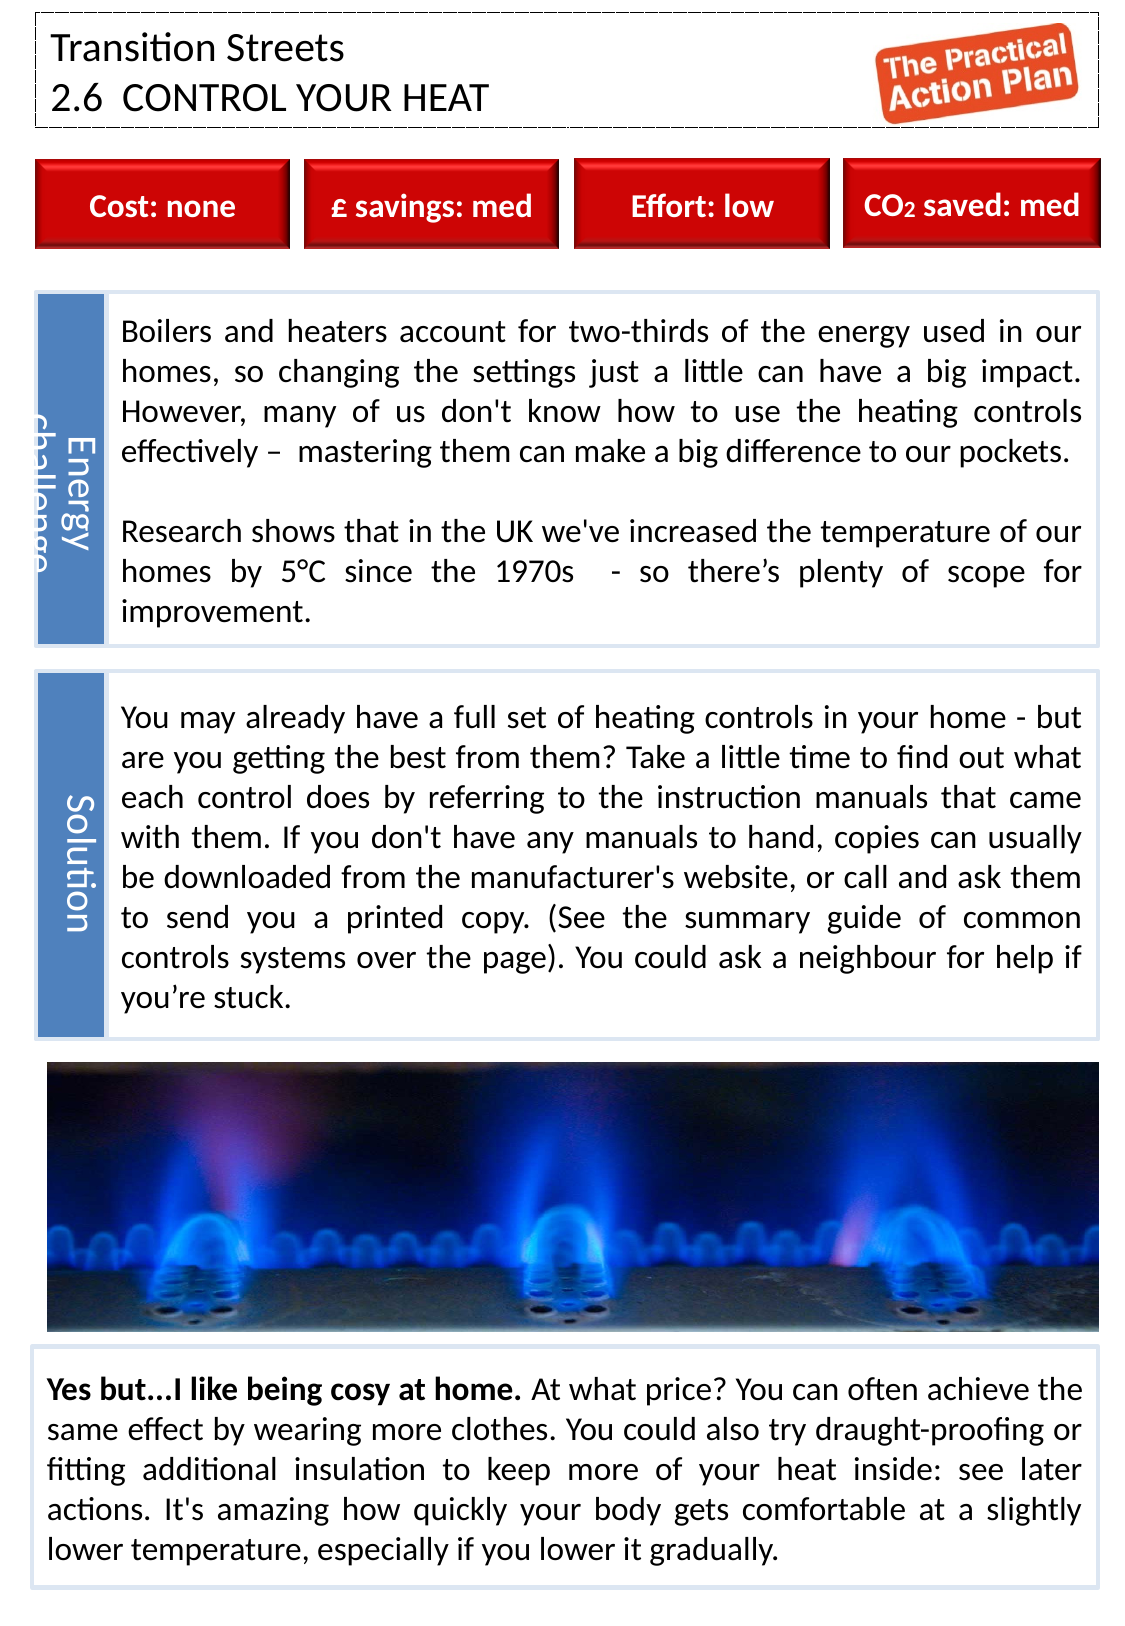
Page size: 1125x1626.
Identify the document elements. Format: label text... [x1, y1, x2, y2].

text_box £ savings: med [304, 160, 560, 249]
text_box Boilers and heaters account for two-thirds of the energy used in our homes, so changing the settings just a little can have a big impact. However, many of us don't know how to use the heating controls effectively – mastering them can make a big difference to our pockets. Research shows that in the UK we've increased the temperature of our homes by 5°C since the 1970s - so there’s plenty of scope for improvement. [107, 291, 1099, 647]
text_box [35, 978, 107, 1040]
picture [572, 156, 832, 251]
picture [33, 157, 292, 251]
text_box Energy challenge [35, 337, 108, 650]
text_box Effort: low [575, 159, 830, 249]
text_box You may already have a full set of heating controls in your home - but are you getting the best from them? Take a little time to find out what each control does by referring to the instruction manuals that came with them. If you don't have any manuals to hand, copies can usually be downloaded from the manufacturer's website, or call and ask them to send you a printed copy. (See the summary guide of common controls systems over the page). You could ask a neighbour for help if you’re stuck. [107, 671, 1099, 1040]
text_box [35, 291, 107, 337]
text_box Solution [34, 752, 107, 978]
text_box [35, 671, 107, 752]
text_box Cost: none [35, 160, 291, 249]
text_box CO2 saved: med [845, 159, 1100, 248]
text_box Yes but...I like being cosy at home. At what price? You can often achieve the same effect by wearing more clothes. You could also try draught-proofing or fitting additional insulation to keep more of your heat inside: see later actions. It's amazing how quickly your body gets comfortable at a slightly lower temperature, especially if you lower it gradually. [32, 1346, 1099, 1588]
picture [302, 157, 561, 251]
text_box Transition Streets 2.6 CONTROL YOUR HEAT [35, 12, 1099, 128]
picture [841, 156, 1103, 250]
picture [47, 1062, 1099, 1332]
